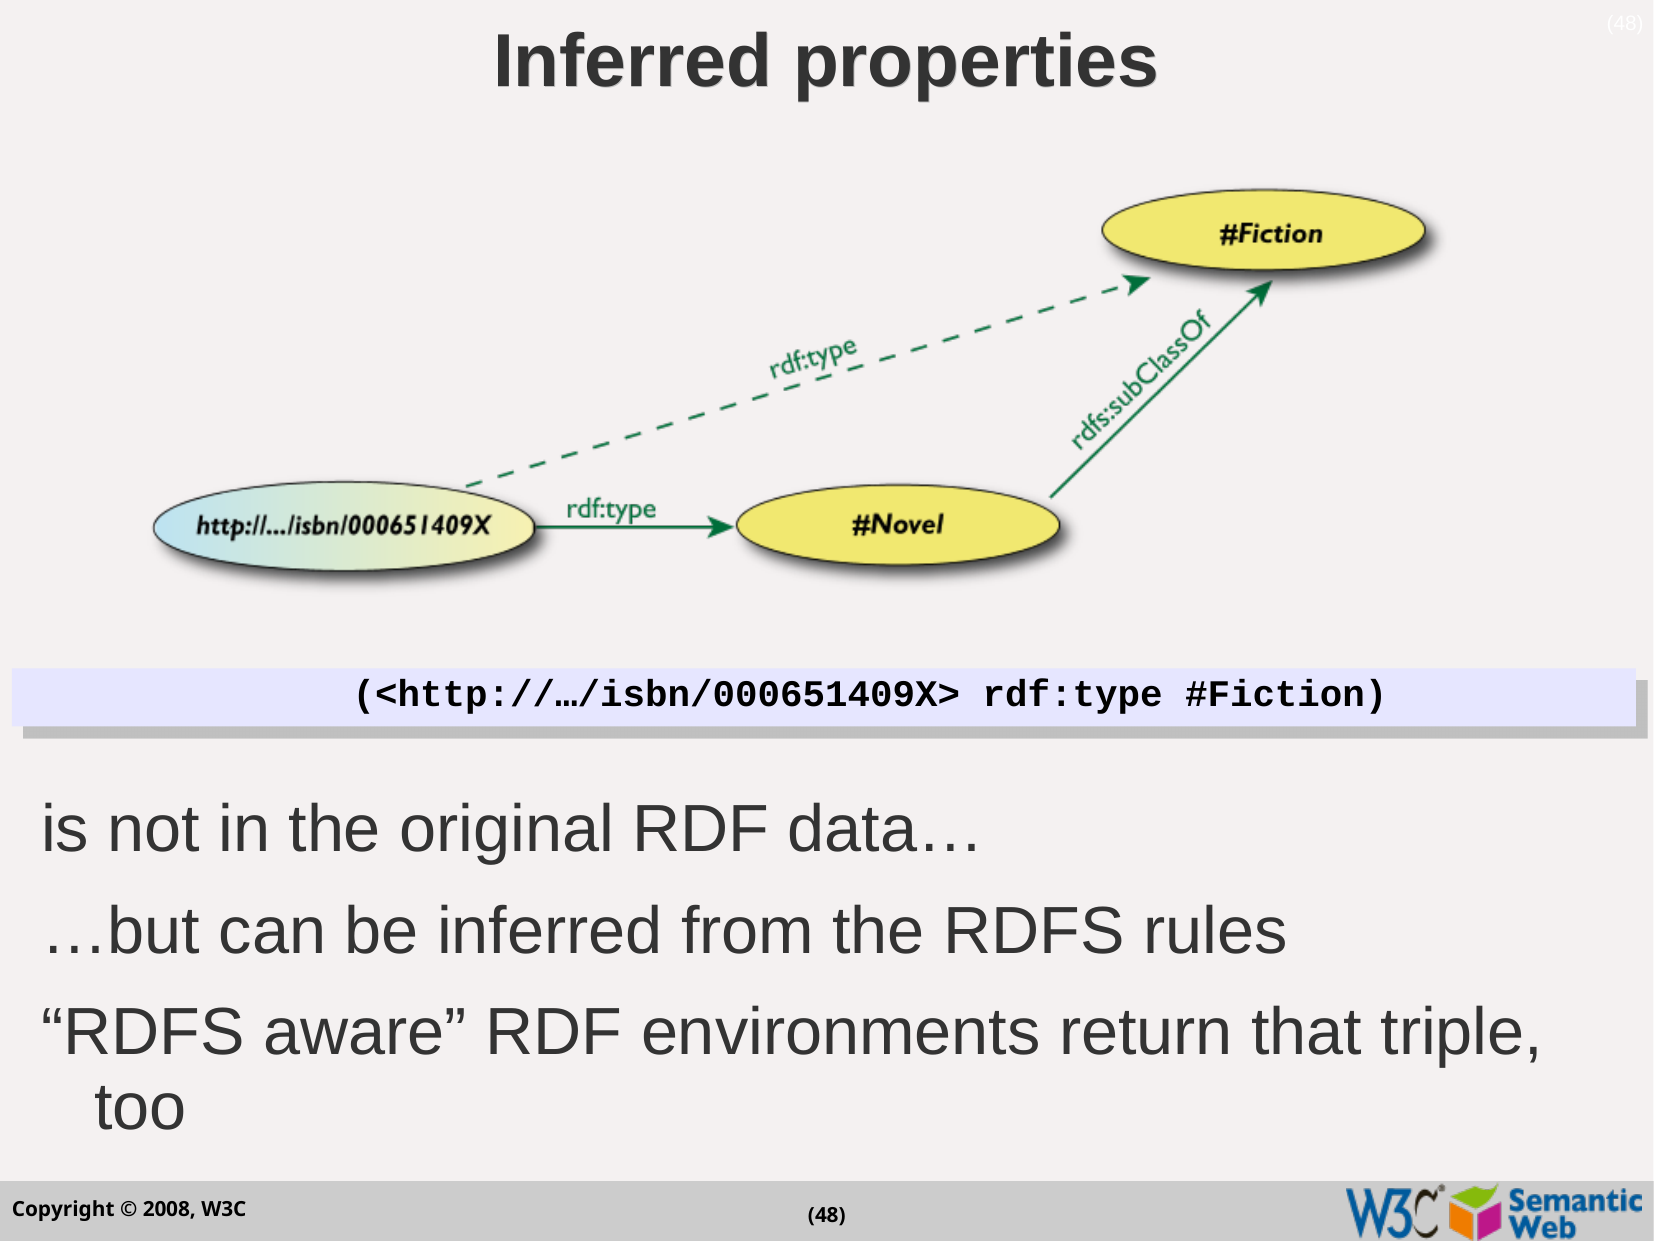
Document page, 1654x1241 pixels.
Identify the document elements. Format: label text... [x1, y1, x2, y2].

title Inferred properties [0, 0, 1654, 119]
list is not in the original RDF data… …but can be inferred from the RDFS rules “RDFS aware” RDF environments return that triple, too [23, 791, 1618, 1144]
picture [1346, 1181, 1642, 1241]
text_box (<http://…/isbn/000651409X> rdf:type #Fiction) [11, 668, 1636, 727]
picture [142, 177, 1459, 605]
